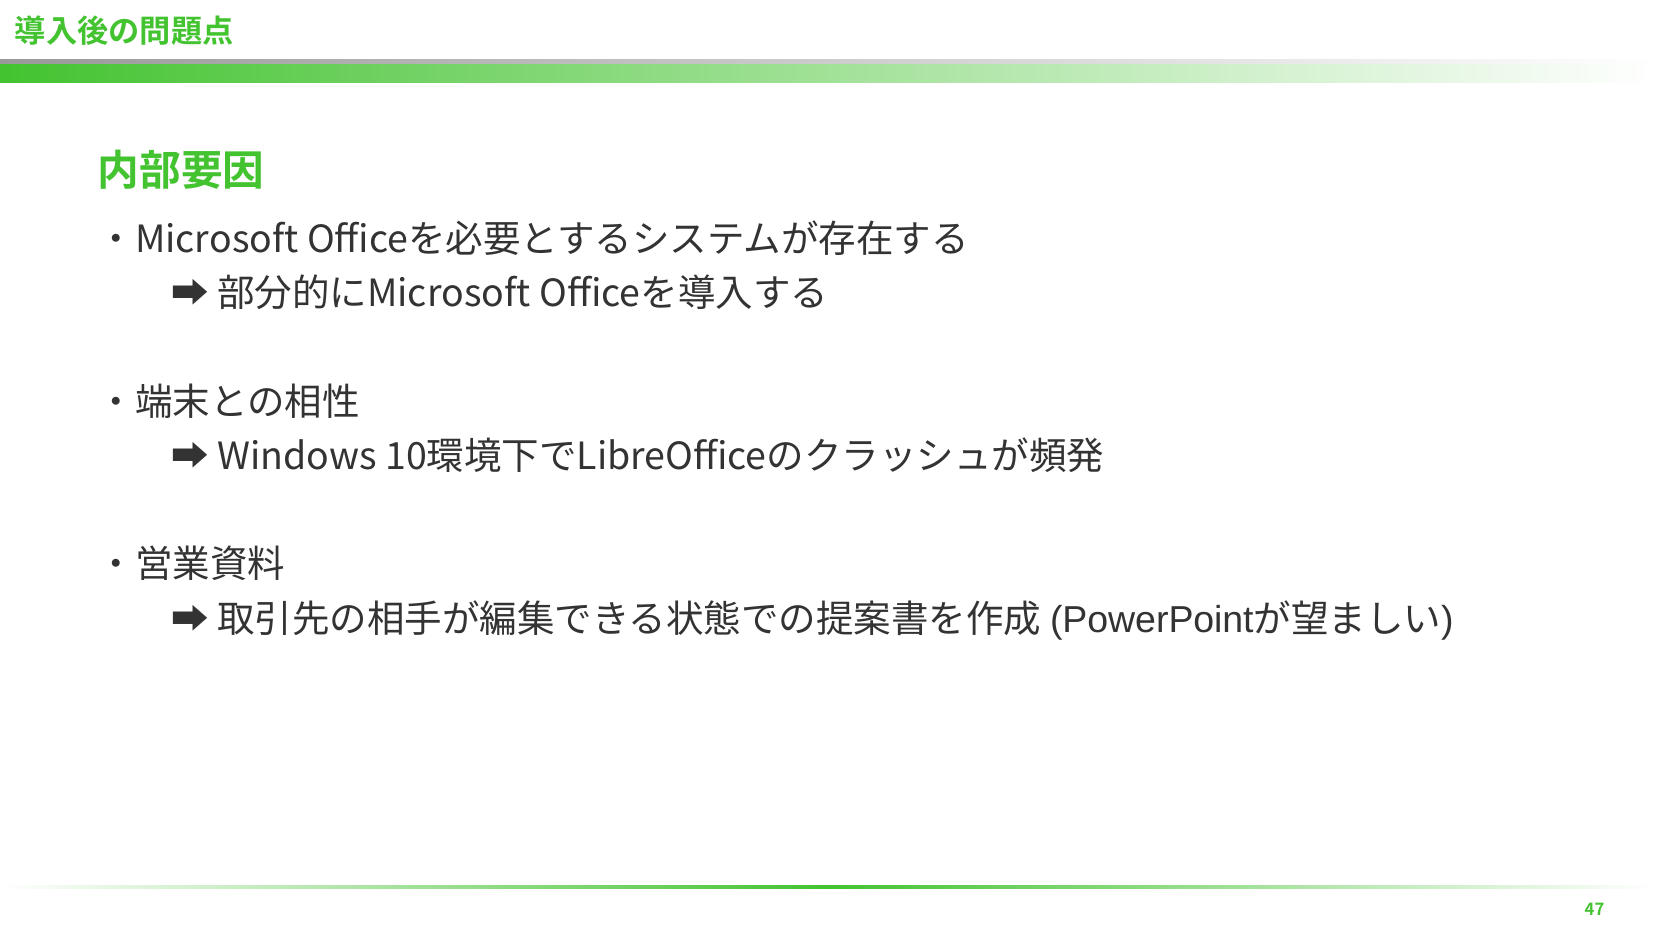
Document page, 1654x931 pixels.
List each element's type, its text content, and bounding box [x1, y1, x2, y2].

text_box 内部要因 ・Microsoft Officeを必要とするシステムが存在する ➡ 部分的にMicrosoft Officeを導入する ・端末との相性 ➡ Windows 10環境下でLibreOfficeのクラッシュが頻発 ・営業資料 ➡ 取引先の相手が編集できる状態での提案書を作成 (PowerPointが望ましい) [82, 129, 1595, 839]
text_box [0, 59, 1654, 83]
text_box [0, 885, 1654, 889]
text_box <番号> [1535, 888, 1654, 928]
text_box 導入後の問題点 [0, 0, 1376, 59]
